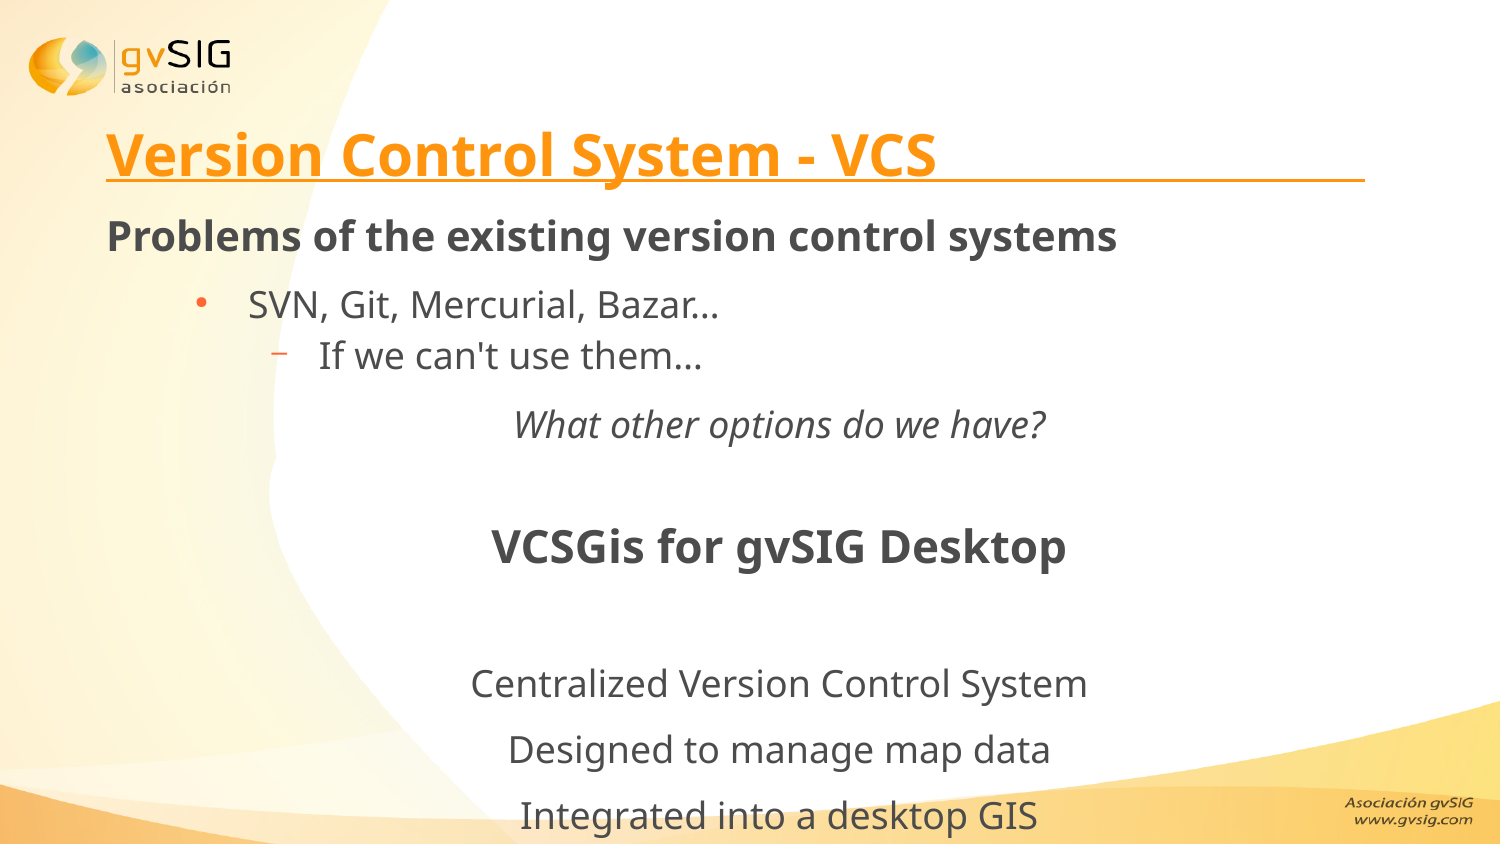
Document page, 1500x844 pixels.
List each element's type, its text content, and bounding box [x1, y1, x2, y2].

picture [0, 0, 1500, 844]
list Problems of the existing version control systems SVN, Git, Mercurial, Bazar… If we can't use them… What other options do we have? VCSGis for gvSIG Desktop Centralized Version Control System Designed to manage map data Integrated into a desktop GIS [106, 206, 1453, 836]
title Version Control System - VCS [106, 115, 1457, 193]
